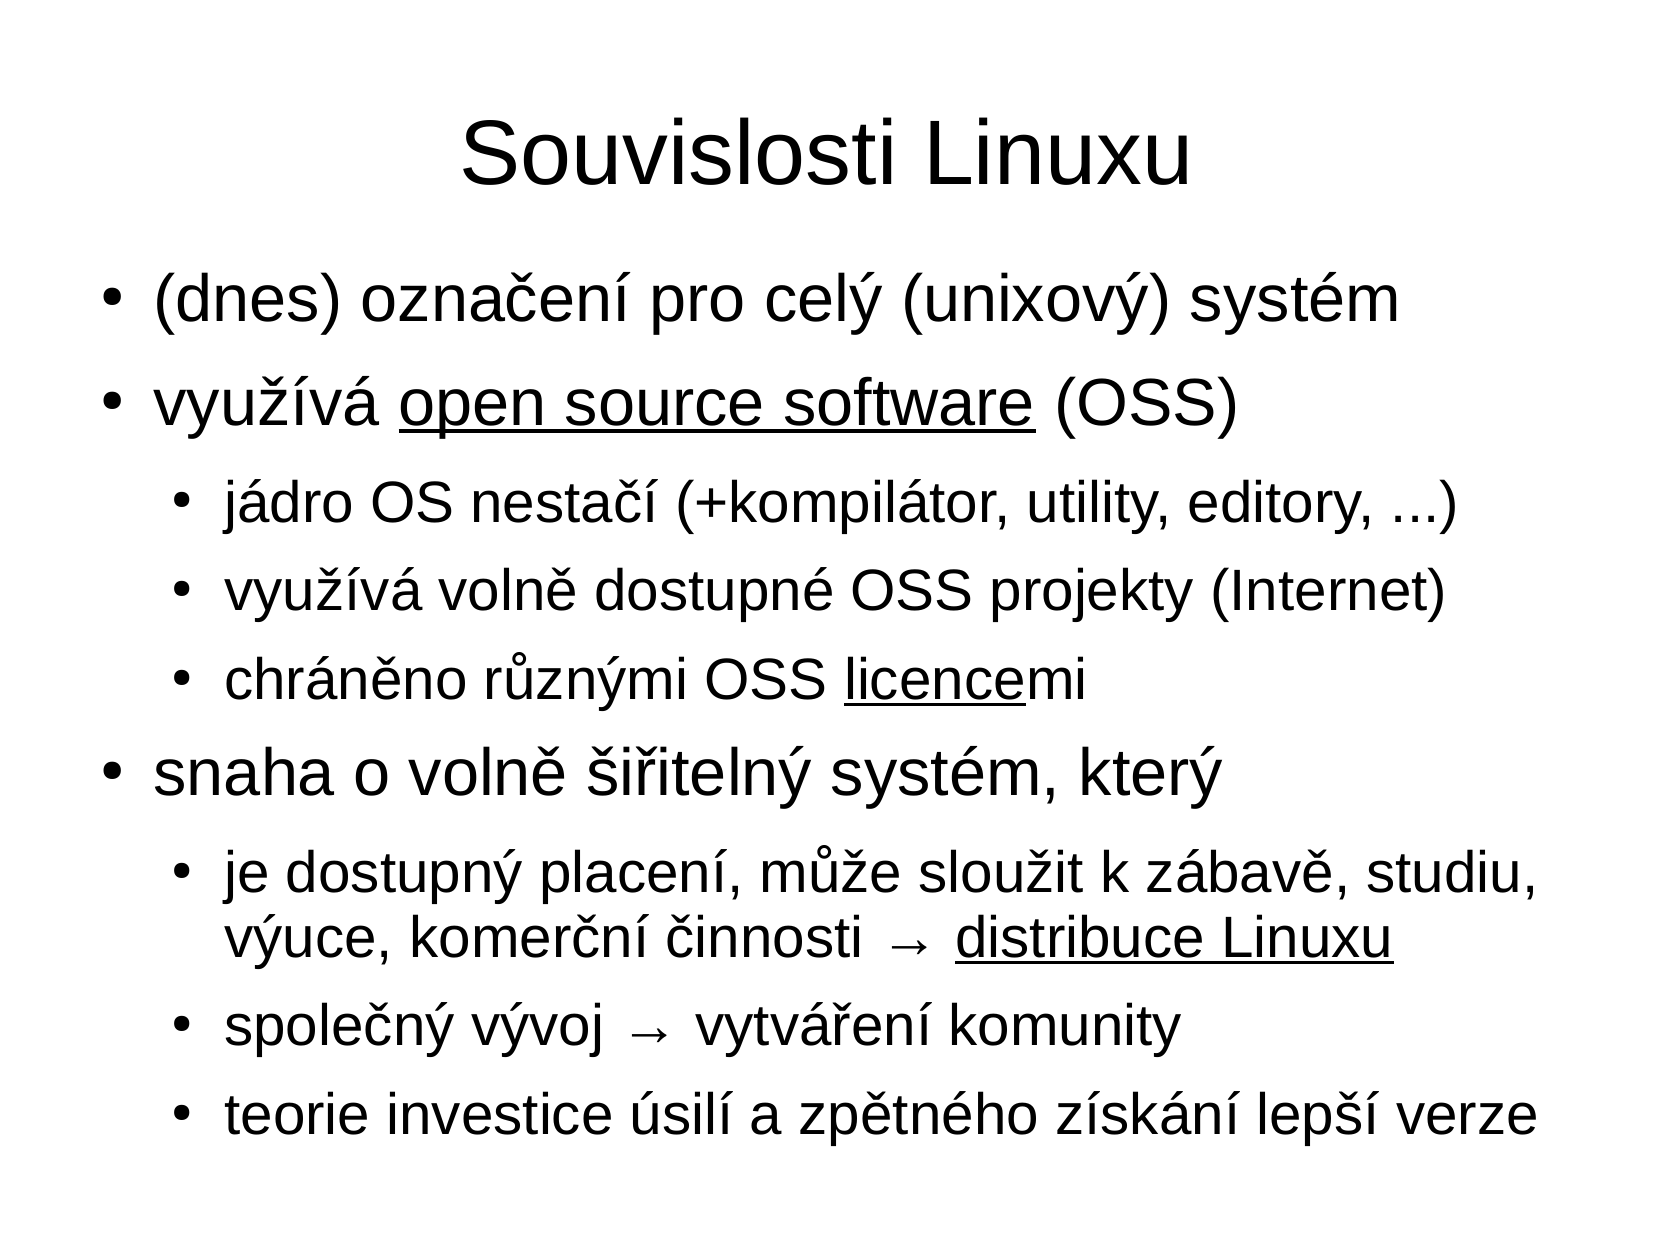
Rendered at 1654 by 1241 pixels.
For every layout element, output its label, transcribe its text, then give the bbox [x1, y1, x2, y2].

list (dnes) označení pro celý (unixový) systém využívá open source software (OSS) jádro OS nestačí (+kompilátor, utility, editory, ...) využívá volně dostupné OSS projekty (Internet) chráněno různými OSS licencemi snaha o volně šiřitelný systém, který je dostupný placení, může sloužit k zábavě, studiu, výuce, komerční činnosti → distribuce Linuxu společný vývoj → vytváření komunity teorie investice úsilí a zpětného získání lepší verze [82, 260, 1571, 1147]
title Souvislosti Linuxu [82, 56, 1571, 250]
